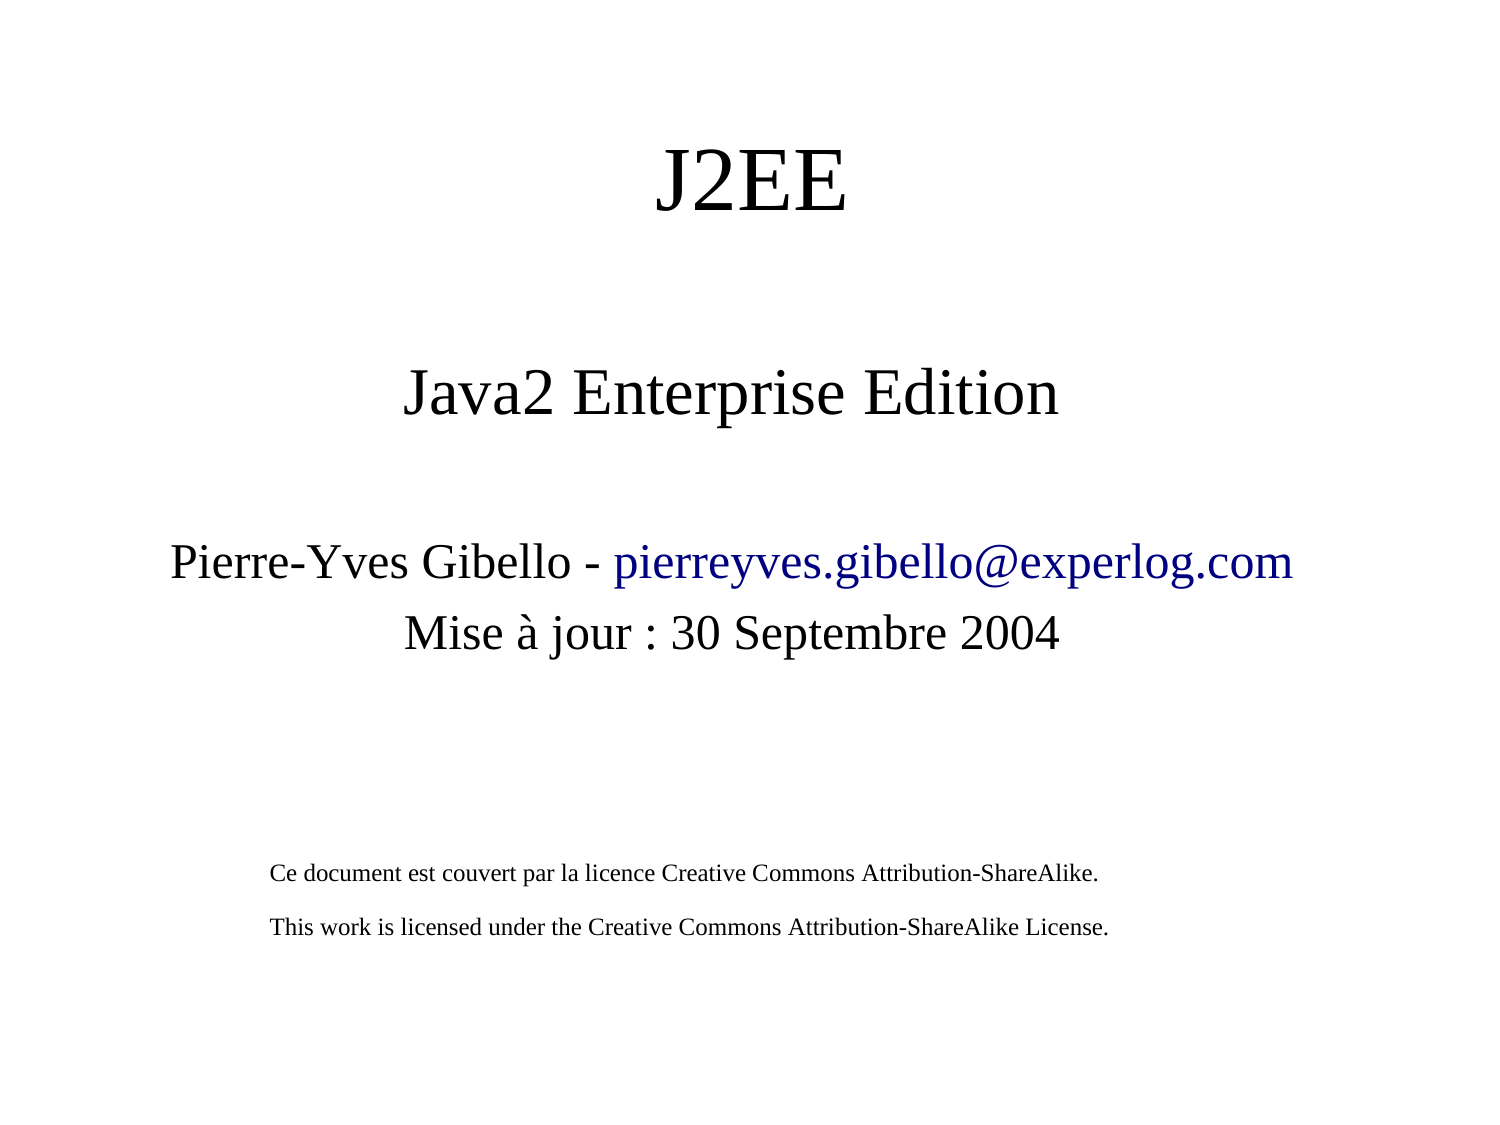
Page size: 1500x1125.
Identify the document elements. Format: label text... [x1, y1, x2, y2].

text_box Ce document est couvert par la licence Creative Commons Attribution-ShareAlike. This work is licensed under the Creative Commons Attribution-ShareAlike License. [269, 859, 1287, 950]
subtitle Java2 Enterprise Edition Pierre-Yves Gibello - pierreyves.gibello@experlog.com Mise à jour : 30 Septembre 2004 [117, 349, 1347, 698]
title J2EE [114, 86, 1390, 275]
